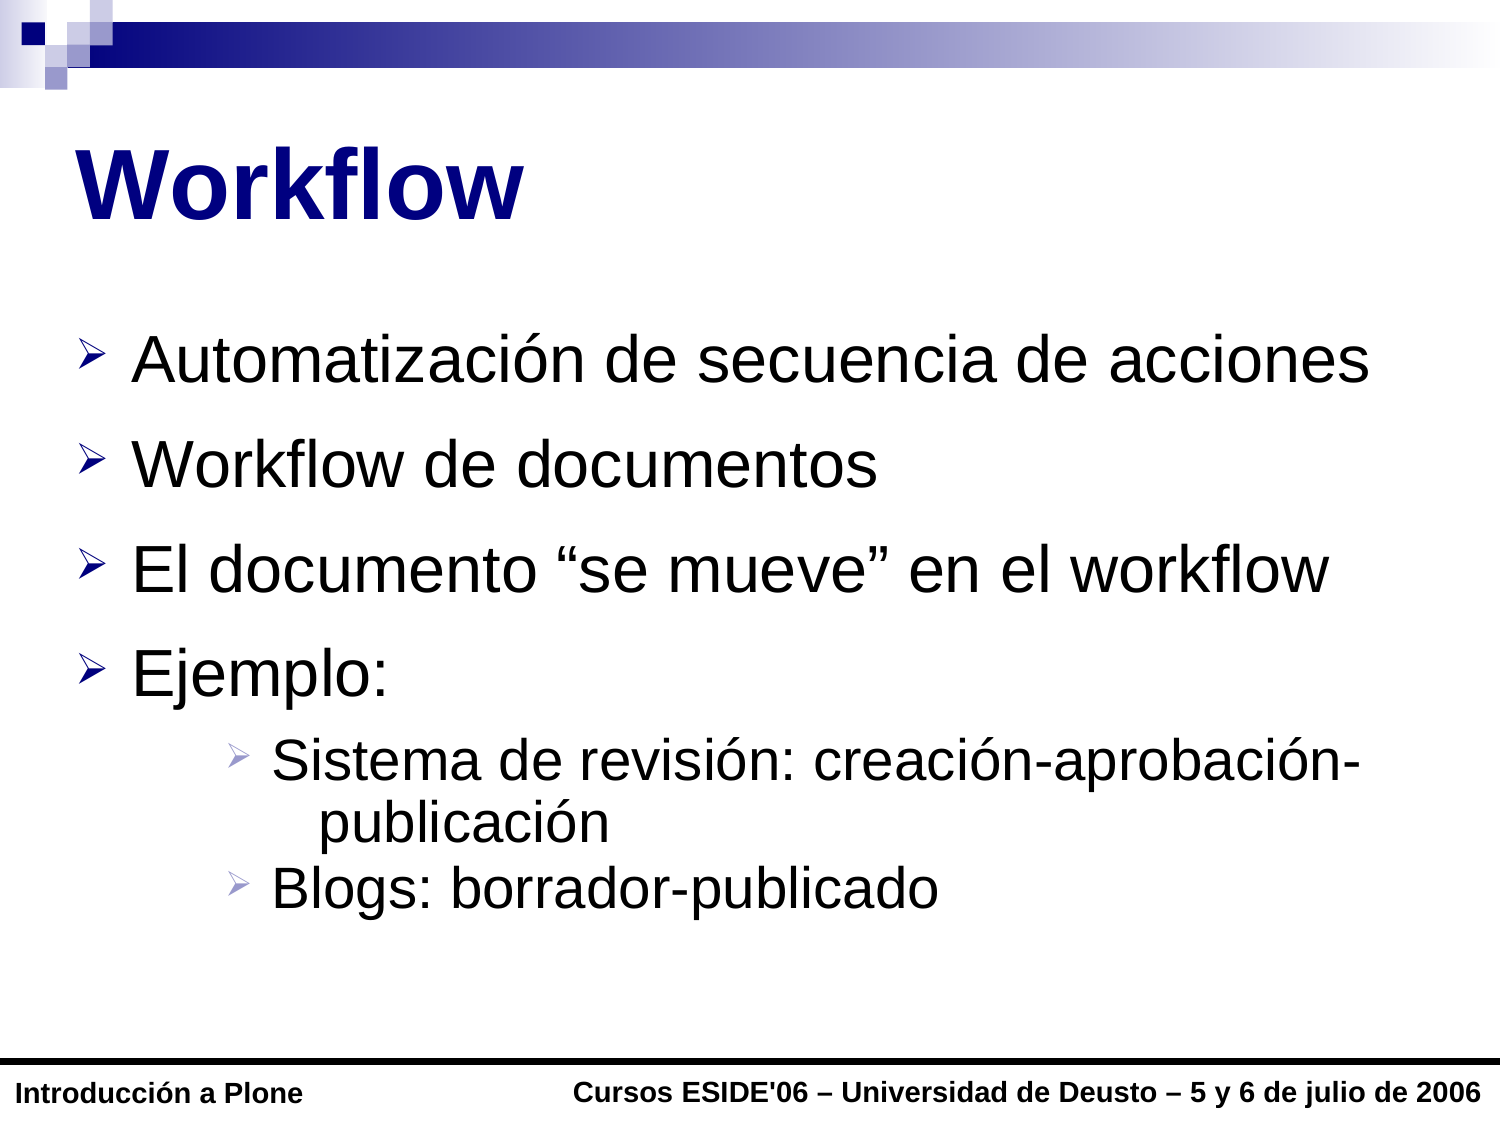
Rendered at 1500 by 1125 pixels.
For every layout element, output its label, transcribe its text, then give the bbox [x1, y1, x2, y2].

title Workflow [75, 66, 1426, 309]
list Automatización de secuencia de acciones Workflow de documentos El documento “se mueve” en el workflow Ejemplo: Sistema de revisión: creación-aprobación-publicación Blogs: borrador-publicado [75, 324, 1426, 1034]
